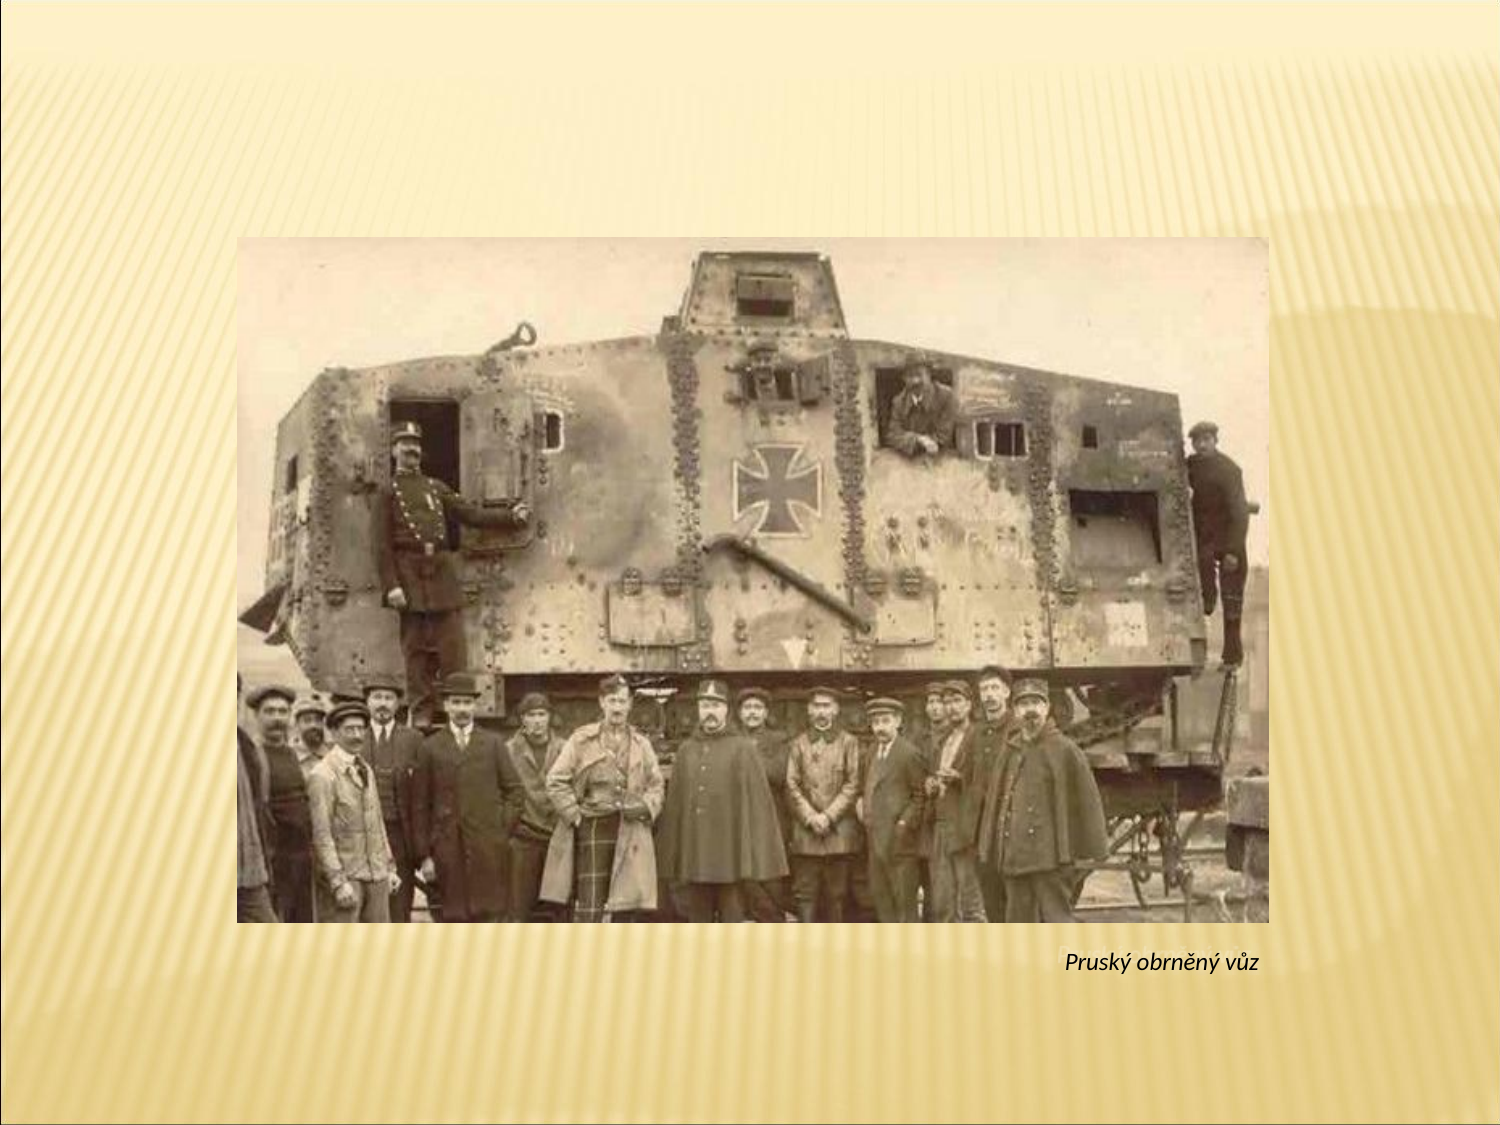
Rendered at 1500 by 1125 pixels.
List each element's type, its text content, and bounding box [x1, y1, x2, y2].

text_box Pruský obrněný vůz [1050, 937, 1288, 983]
picture [0, 0, 1500, 1125]
